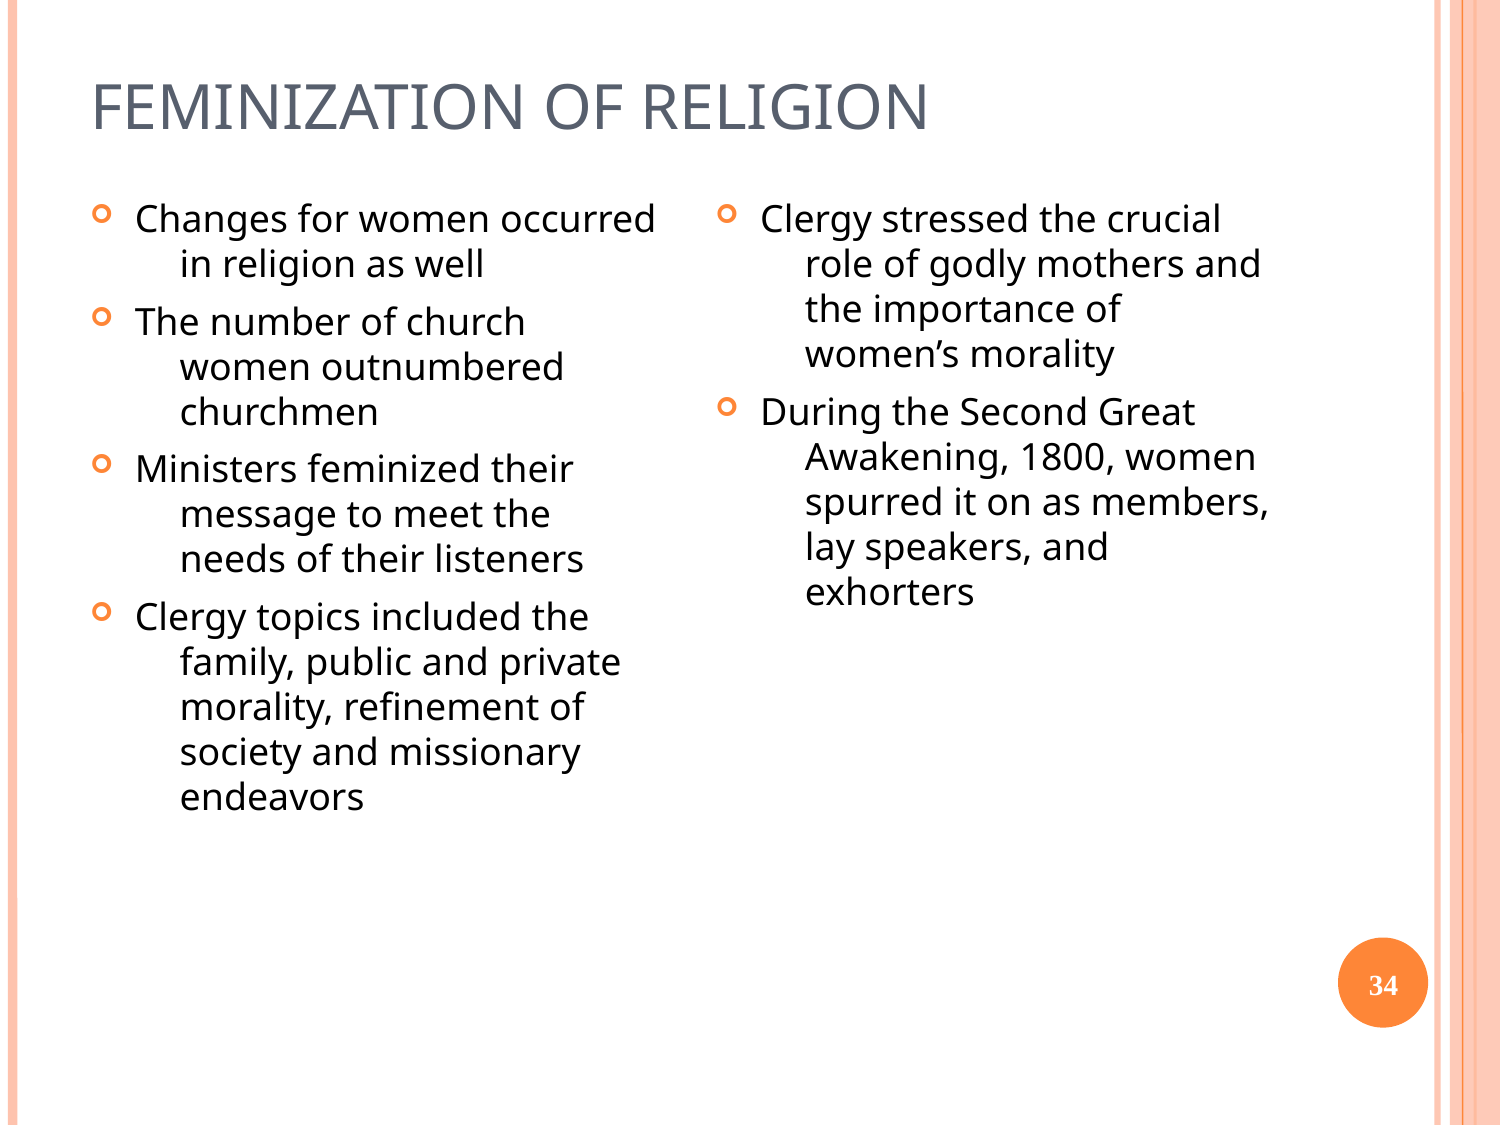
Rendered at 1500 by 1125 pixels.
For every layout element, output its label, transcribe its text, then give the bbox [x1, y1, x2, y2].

list Clergy stressed the crucial role of godly mothers and the importance of women’s morality During the Second Great Awakening, 1800, women spurred it on as members, lay speakers, and exhorters [700, 187, 1301, 1013]
title Feminization of Religion [75, 45, 1300, 150]
list Changes for women occurred in religion as well The number of church women outnumbered churchmen Ministers feminized their message to meet the needs of their listeners Clergy topics included the family, public and private morality, refinement of society and missionary endeavors [75, 187, 676, 1013]
text_box [1333, 940, 1434, 1027]
